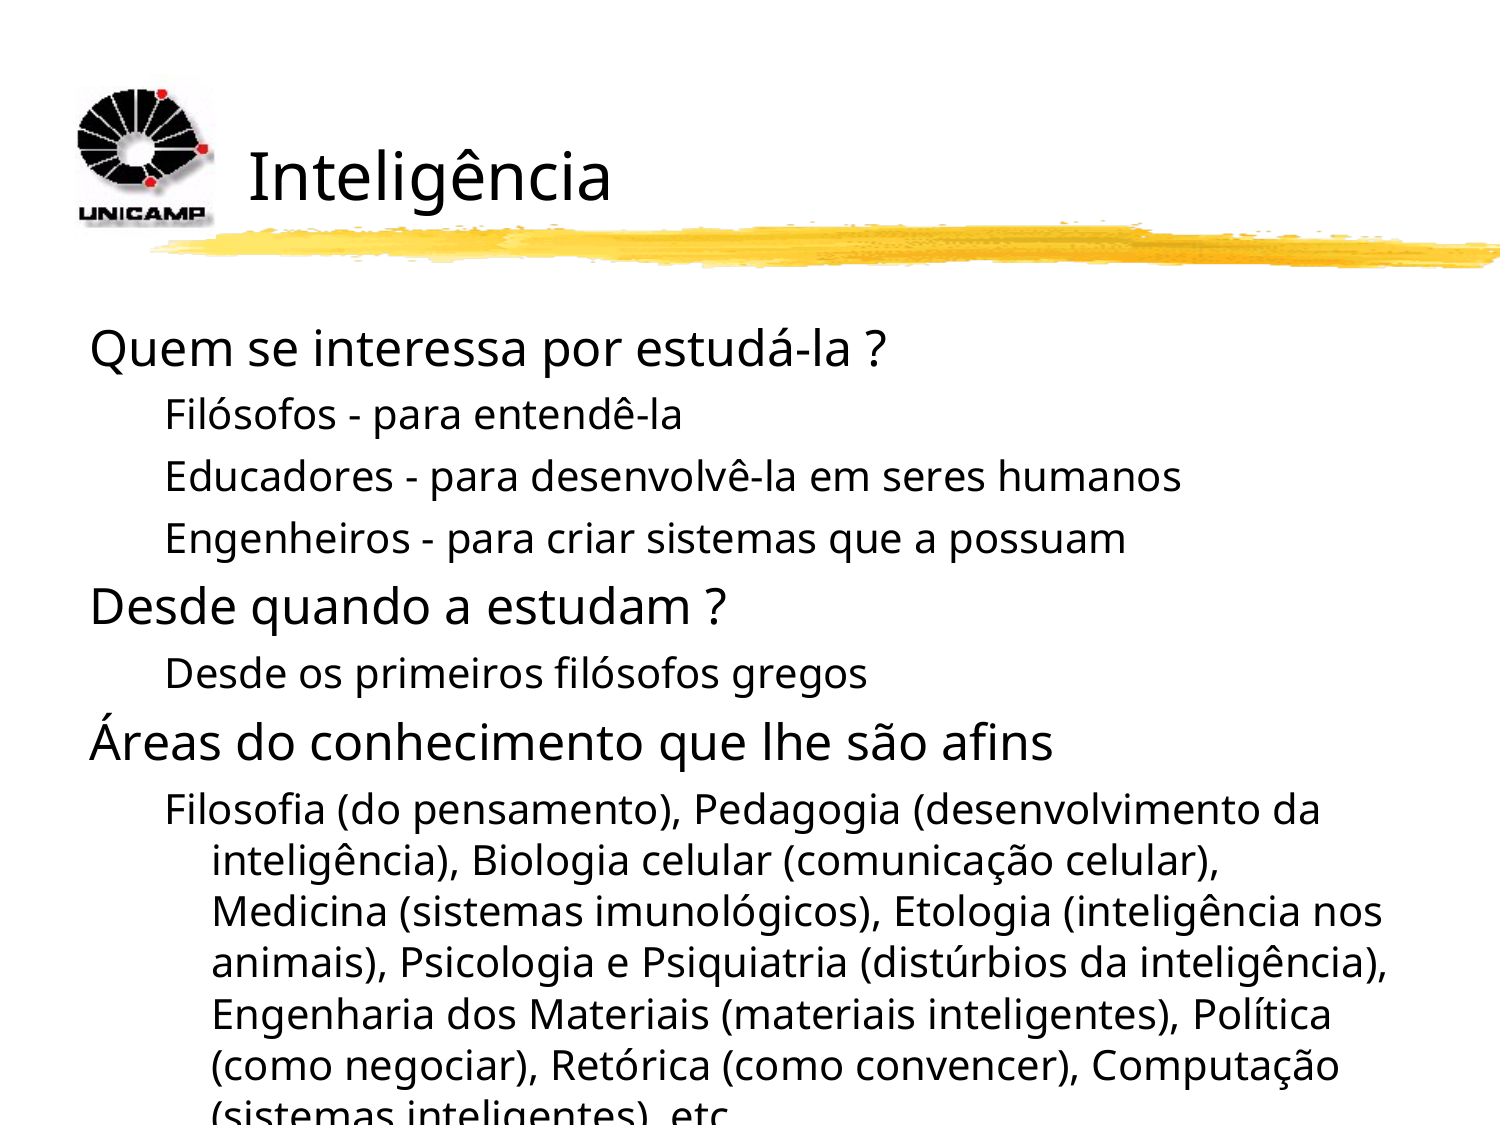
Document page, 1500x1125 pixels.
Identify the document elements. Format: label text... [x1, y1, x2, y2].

picture [75, 74, 1500, 279]
list Quem se interessa por estudá-la ? Filósofos - para entendê-la Educadores - para desenvolvê-la em seres humanos Engenheiros - para criar sistemas que a possuam Desde quando a estudam ? Desde os primeiros filósofos gregos Áreas do conhecimento que lhe são afins Filosofia (do pensamento), Pedagogia (desenvolvimento da inteligência), Biologia celular (comunicação celular), Medicina (sistemas imunológicos), Etologia (inteligência nos animais), Psicologia e Psiquiatria (distúrbios da inteligência), Engenharia dos Materiais (materiais inteligentes), Política (como negociar), Retórica (como convencer), Computação (sistemas inteligentes), etc ... [74, 309, 1417, 1018]
title Inteligência [233, 37, 1434, 225]
